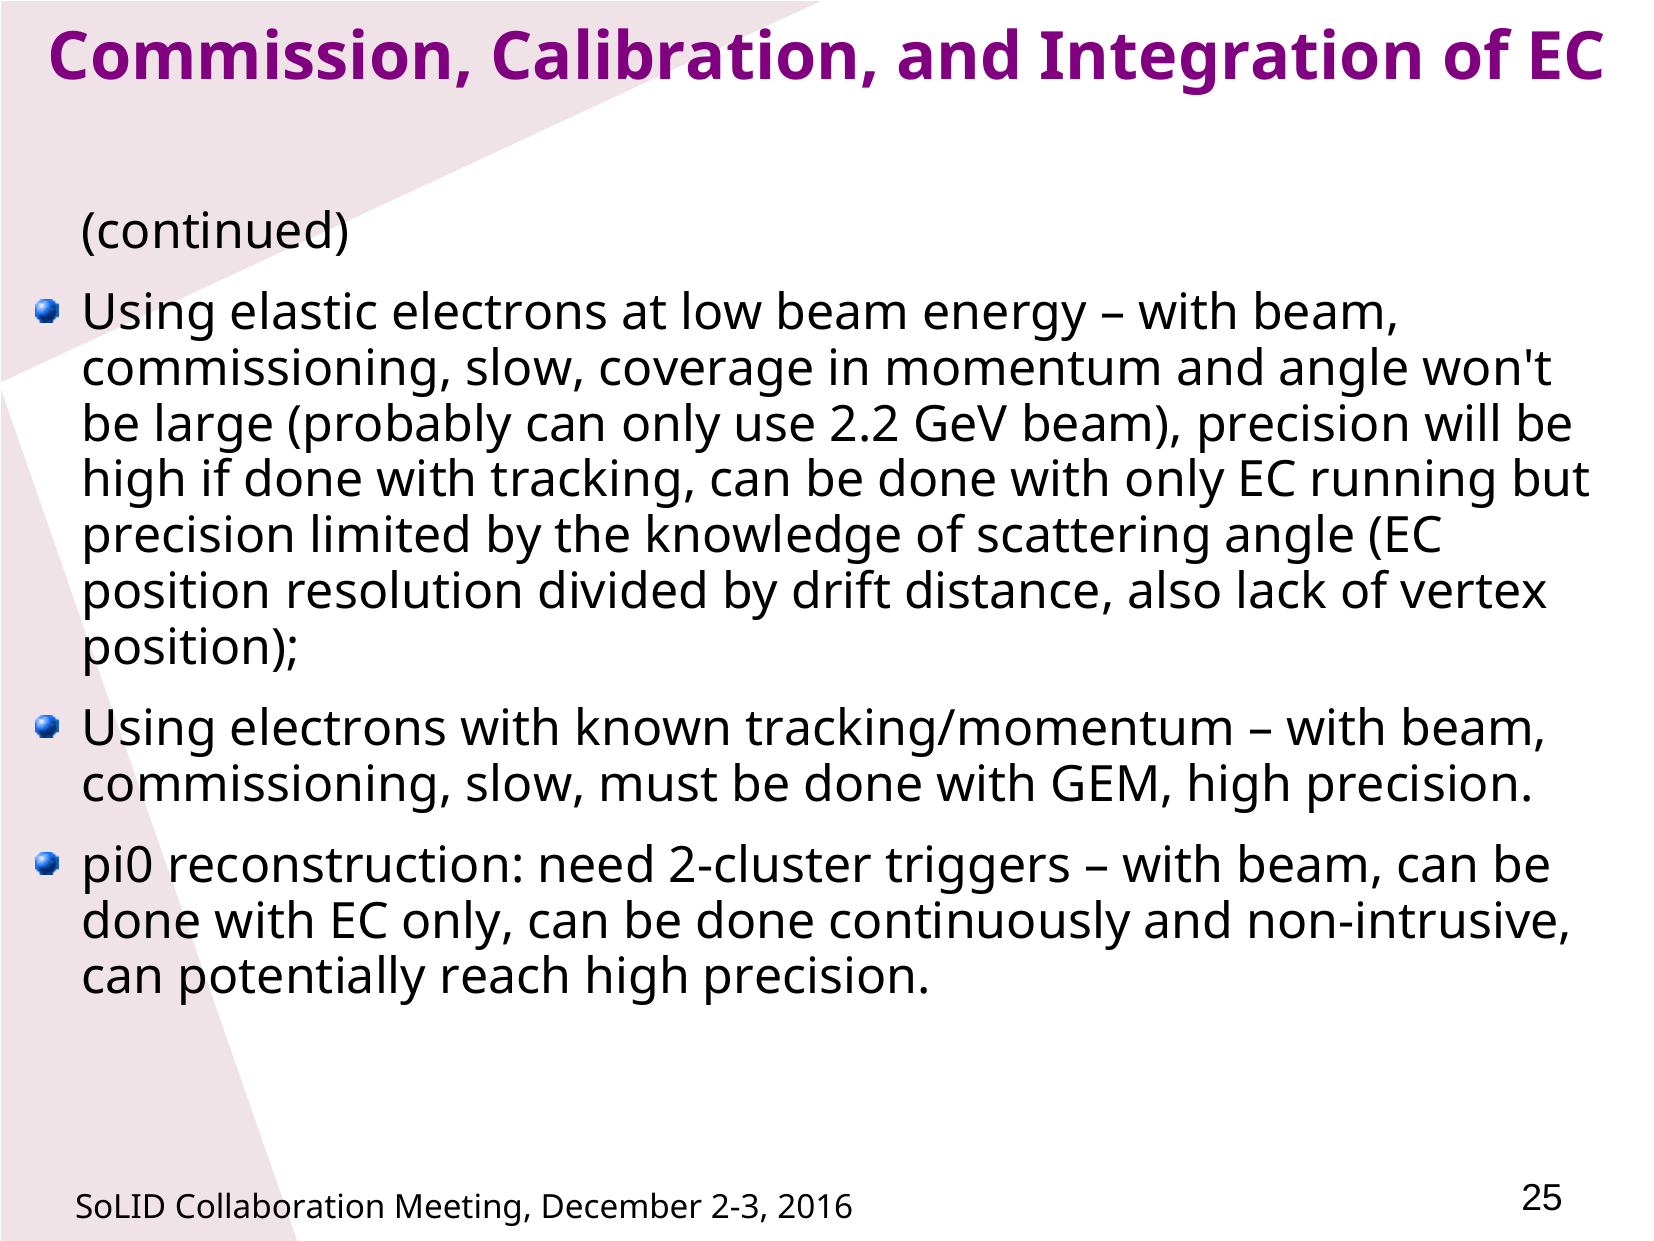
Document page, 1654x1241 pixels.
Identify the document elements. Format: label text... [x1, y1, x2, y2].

title Commission, Calibration, and Integration of EC [0, 12, 1653, 151]
text_box (continued) Using elastic electrons at low beam energy – with beam, commissioning, slow, coverage in momentum and angle won't be large (probably can only use 2.2 GeV beam), precision will be high if done with tracking, can be done with only EC running but precision limited by the knowledge of scattering angle (EC position resolution divided by drift distance, also lack of vertex position); Using electrons with known tracking/momentum – with beam, commissioning, slow, must be done with GEM, high precision. pi0 reconstruction: need 2-cluster triggers – with beam, can be done with EC only, can be done continuously and non-intrusive, can potentially reach high precision. [21, 196, 1613, 1241]
